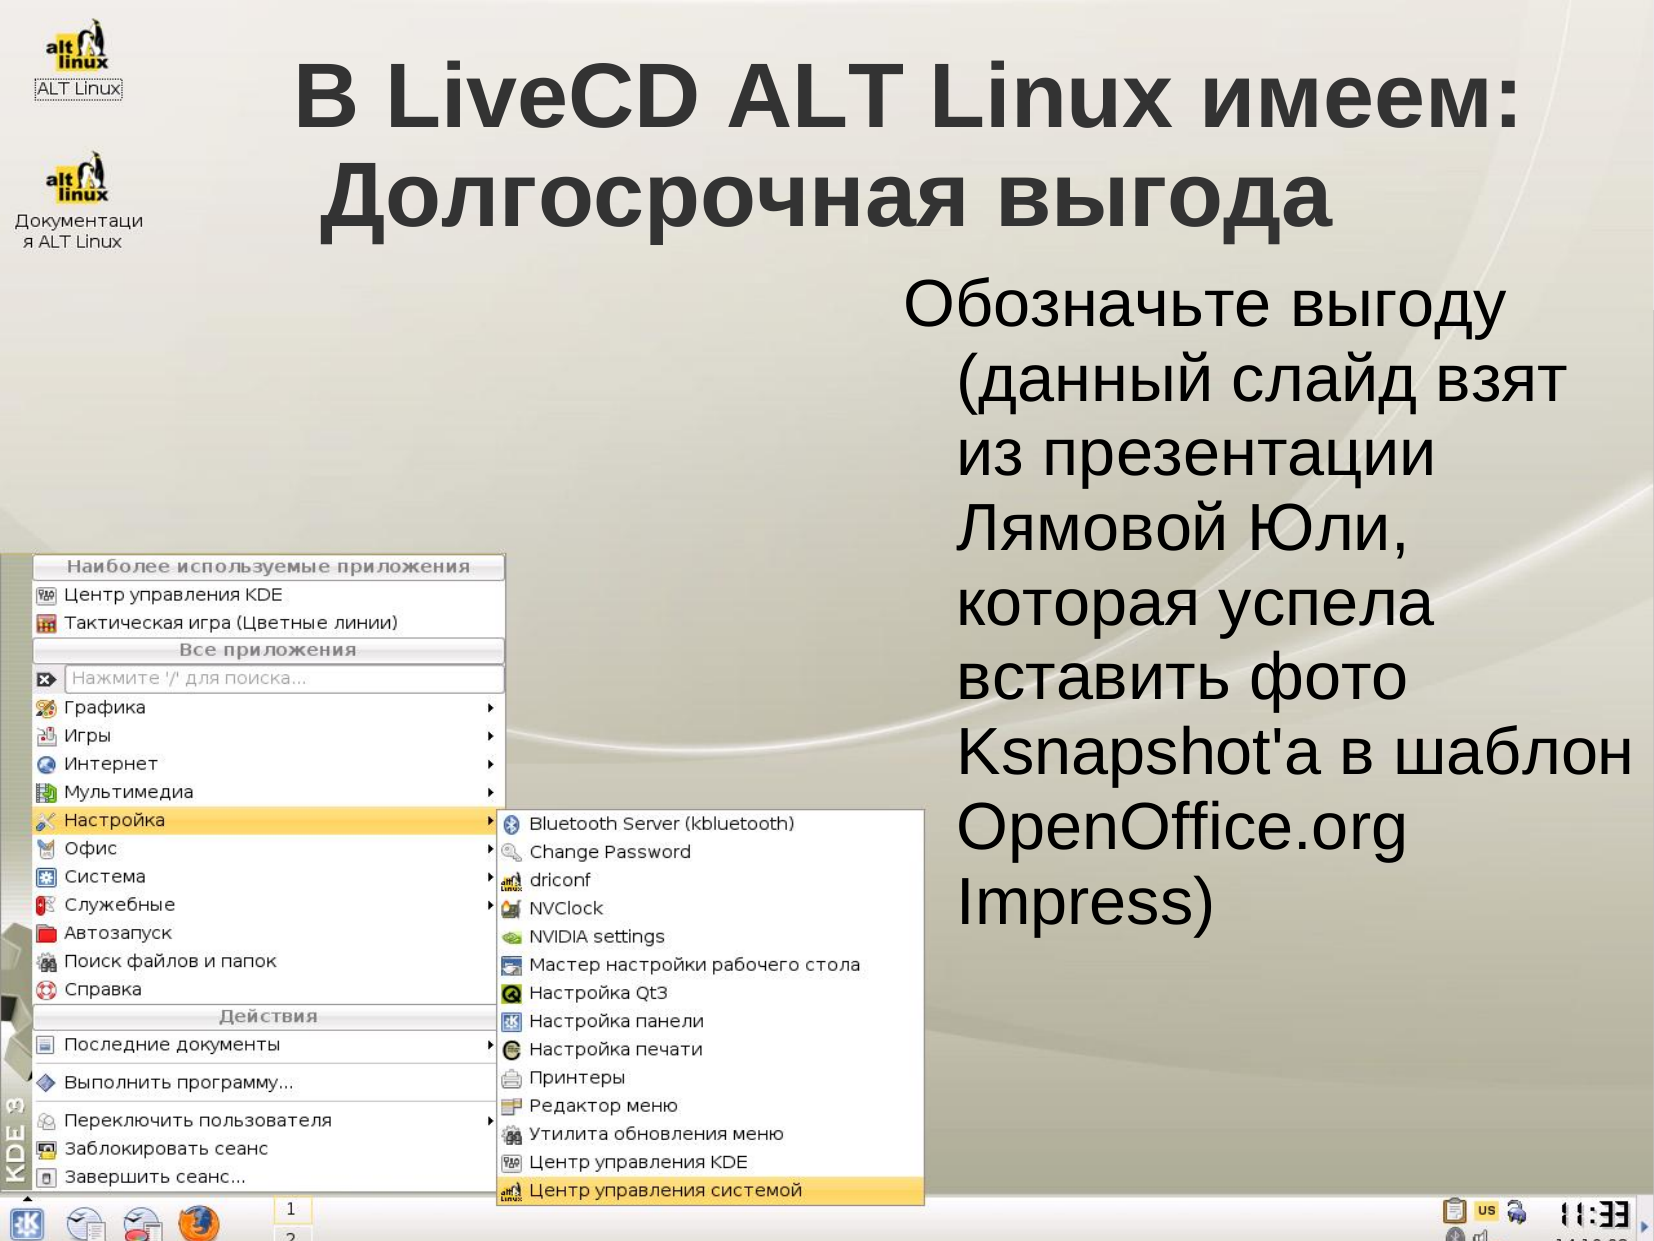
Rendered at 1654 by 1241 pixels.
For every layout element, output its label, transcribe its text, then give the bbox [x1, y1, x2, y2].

list Обозначьте выгоду (данный слайд взят из презентации Лямовой Юли, которая успела вставить фото Ksnapshot'а в шаблон OpenOffice.org Impress) [885, 265, 1652, 1182]
title Долгосрочная выгода [121, 91, 1534, 299]
picture [0, 0, 1654, 1241]
title В LiveCD ALT Linux имеем: [165, 0, 1654, 193]
